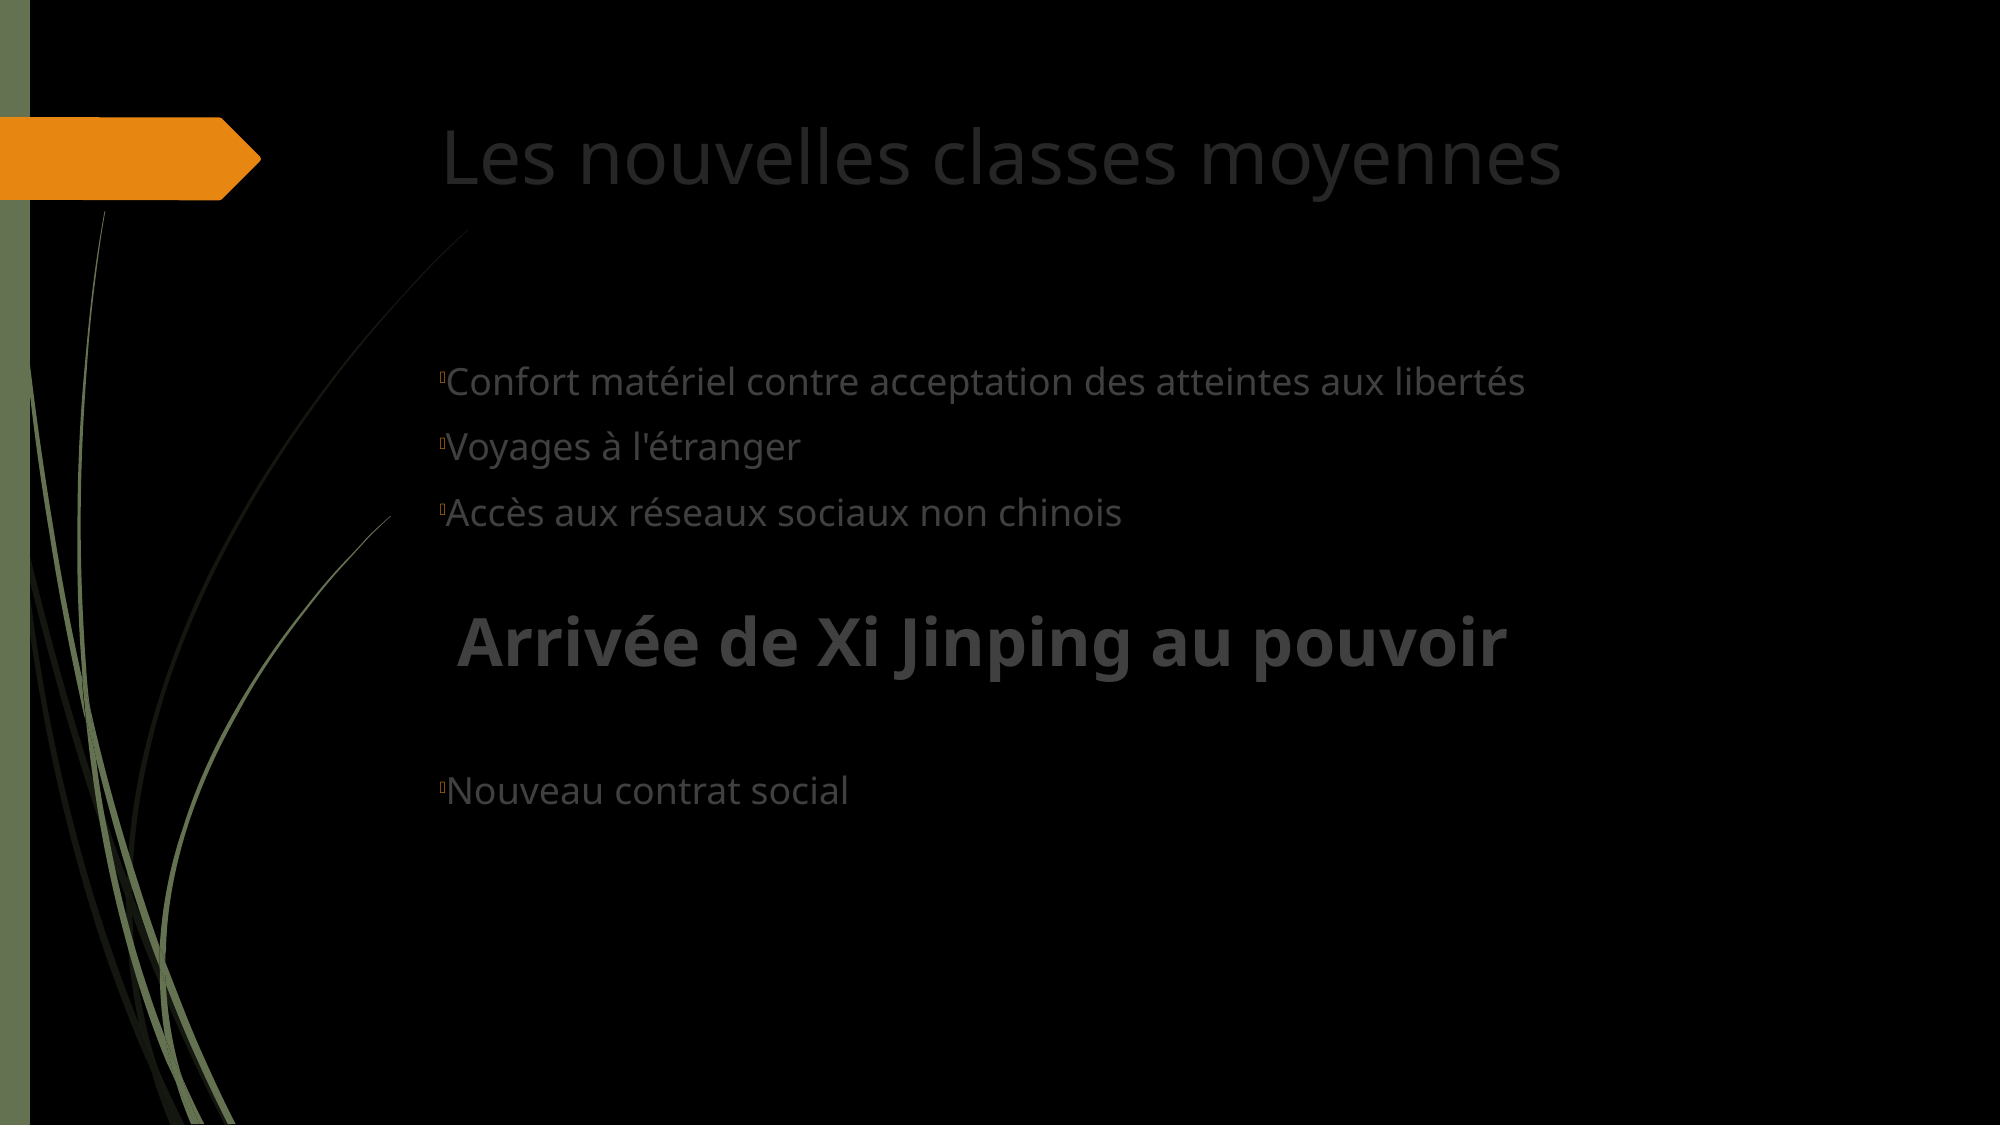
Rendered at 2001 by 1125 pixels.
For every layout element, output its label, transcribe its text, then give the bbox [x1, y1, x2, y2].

title Les nouvelles classes moyennes [425, 102, 1888, 313]
list Confort matériel contre acceptation des atteintes aux libertés Voyages à l'étranger Accès aux réseaux sociaux non chinois Arrivée de Xi Jinping au pouvoir Nouveau contrat social [424, 350, 1888, 970]
